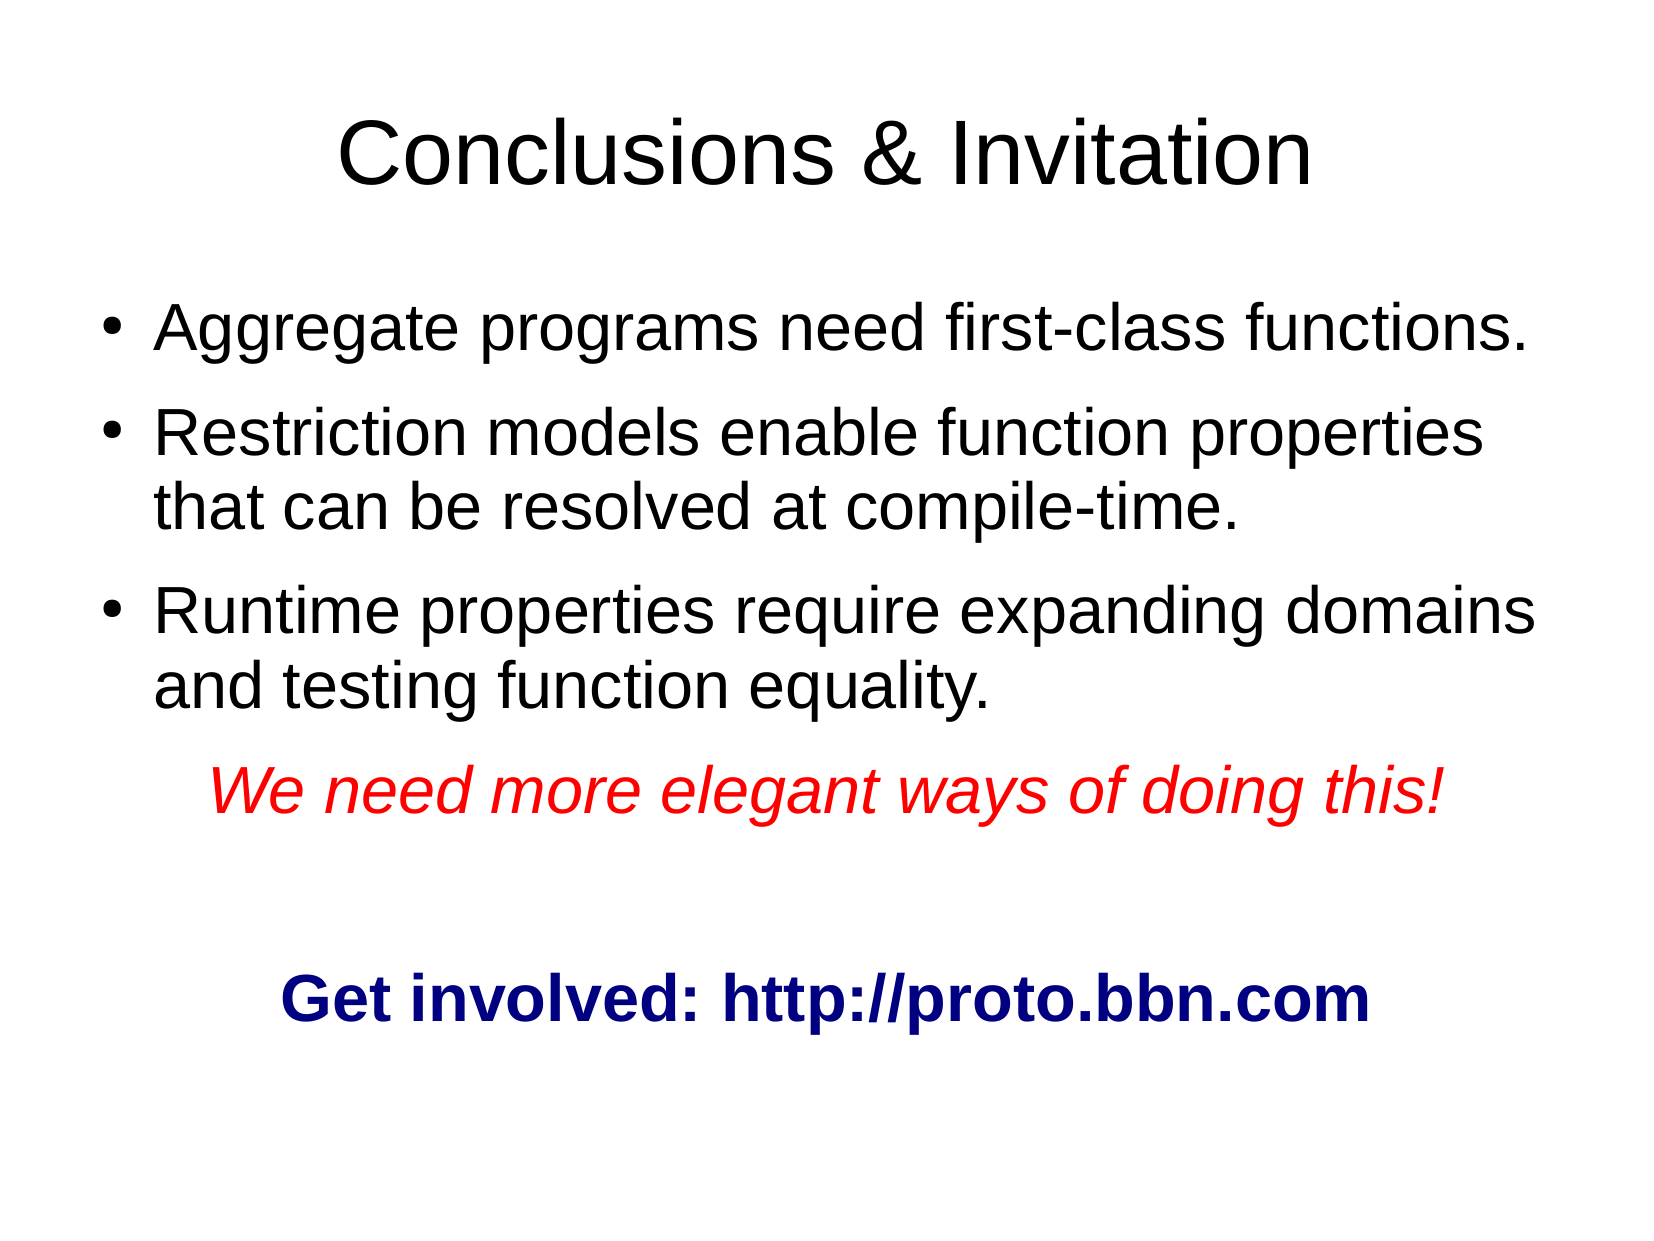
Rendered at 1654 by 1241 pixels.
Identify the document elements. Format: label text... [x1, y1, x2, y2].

title Conclusions & Invitation [82, 56, 1571, 250]
list Aggregate programs need first-class functions. Restriction models enable function properties that can be resolved at compile-time. Runtime properties require expanding domains and testing function equality. We need more elegant ways of doing this! Get involved: http://proto.bbn.com [82, 290, 1571, 1094]
